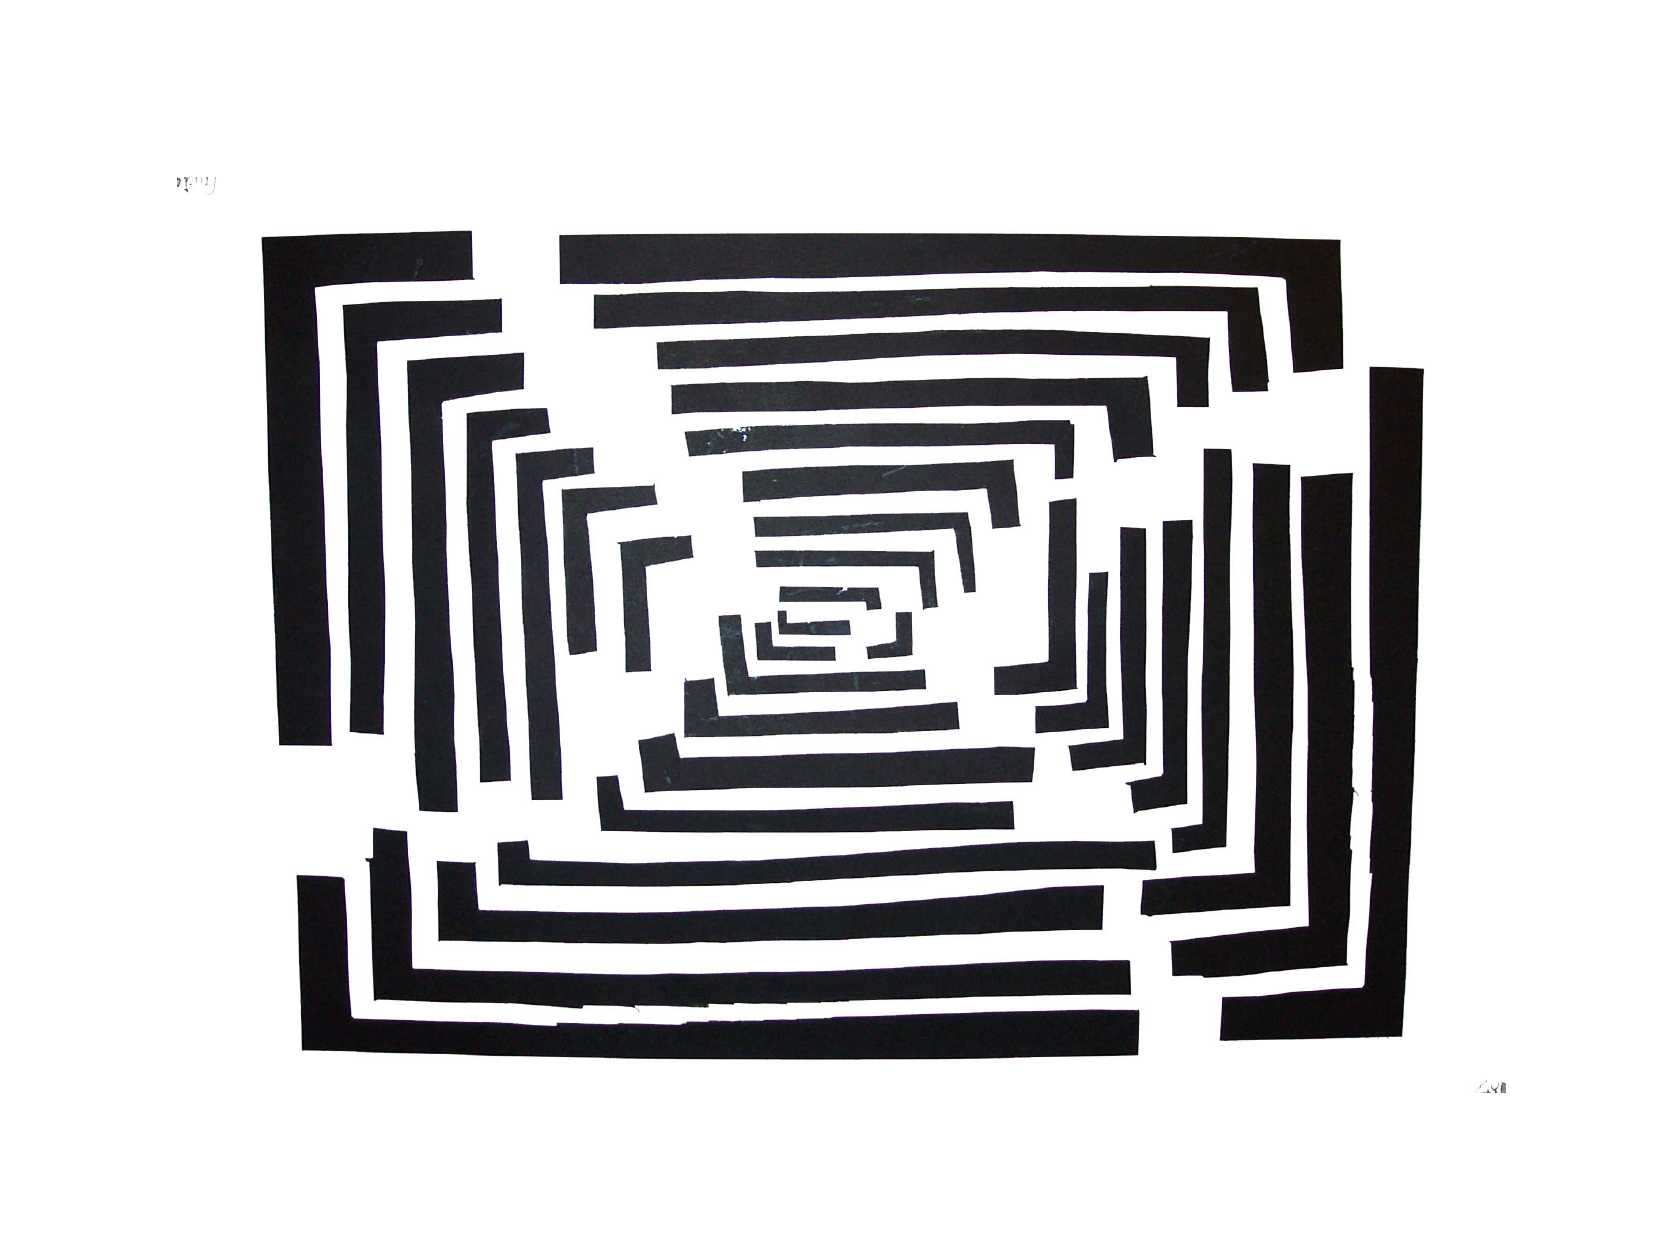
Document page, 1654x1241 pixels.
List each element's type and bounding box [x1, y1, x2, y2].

picture [177, 177, 1506, 1093]
